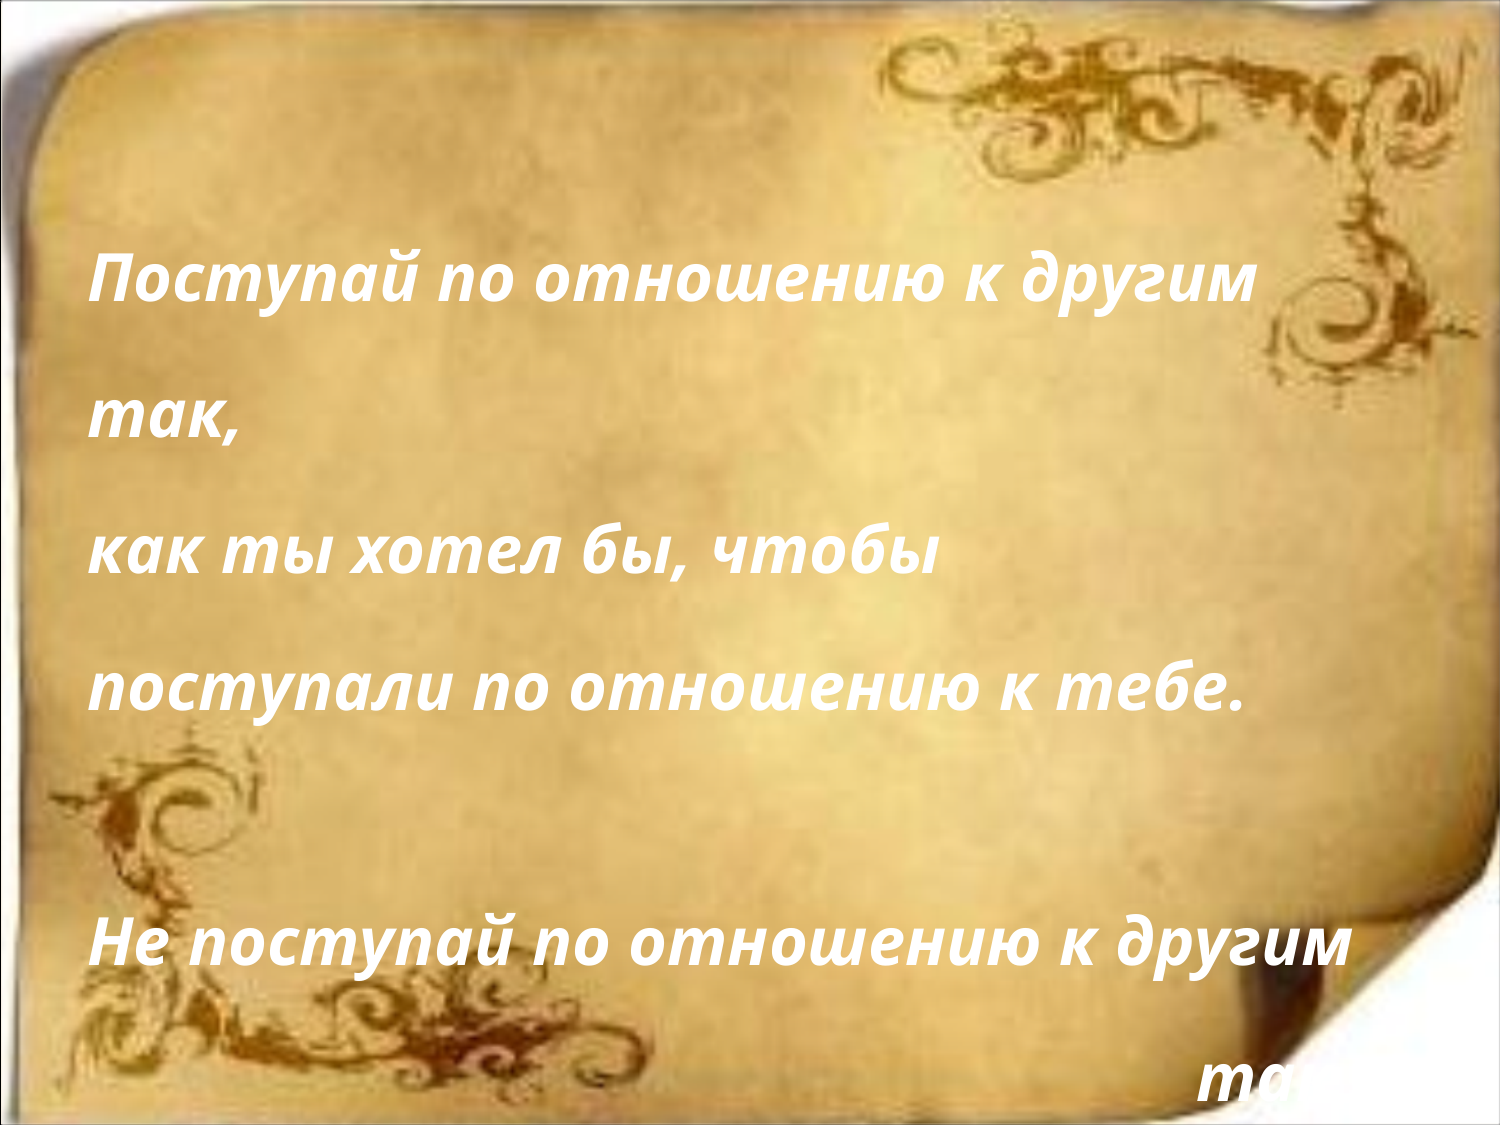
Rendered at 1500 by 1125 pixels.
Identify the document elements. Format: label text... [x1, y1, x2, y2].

picture [0, 0, 1500, 1125]
text_box Поступай по отношению к другим так, как ты хотел бы, чтобы поступали по отношению к тебе. Не поступай по отношению к другим так, как ты не хотел бы, чтобы поступали по отношению к тебе. [35, 140, 1465, 903]
